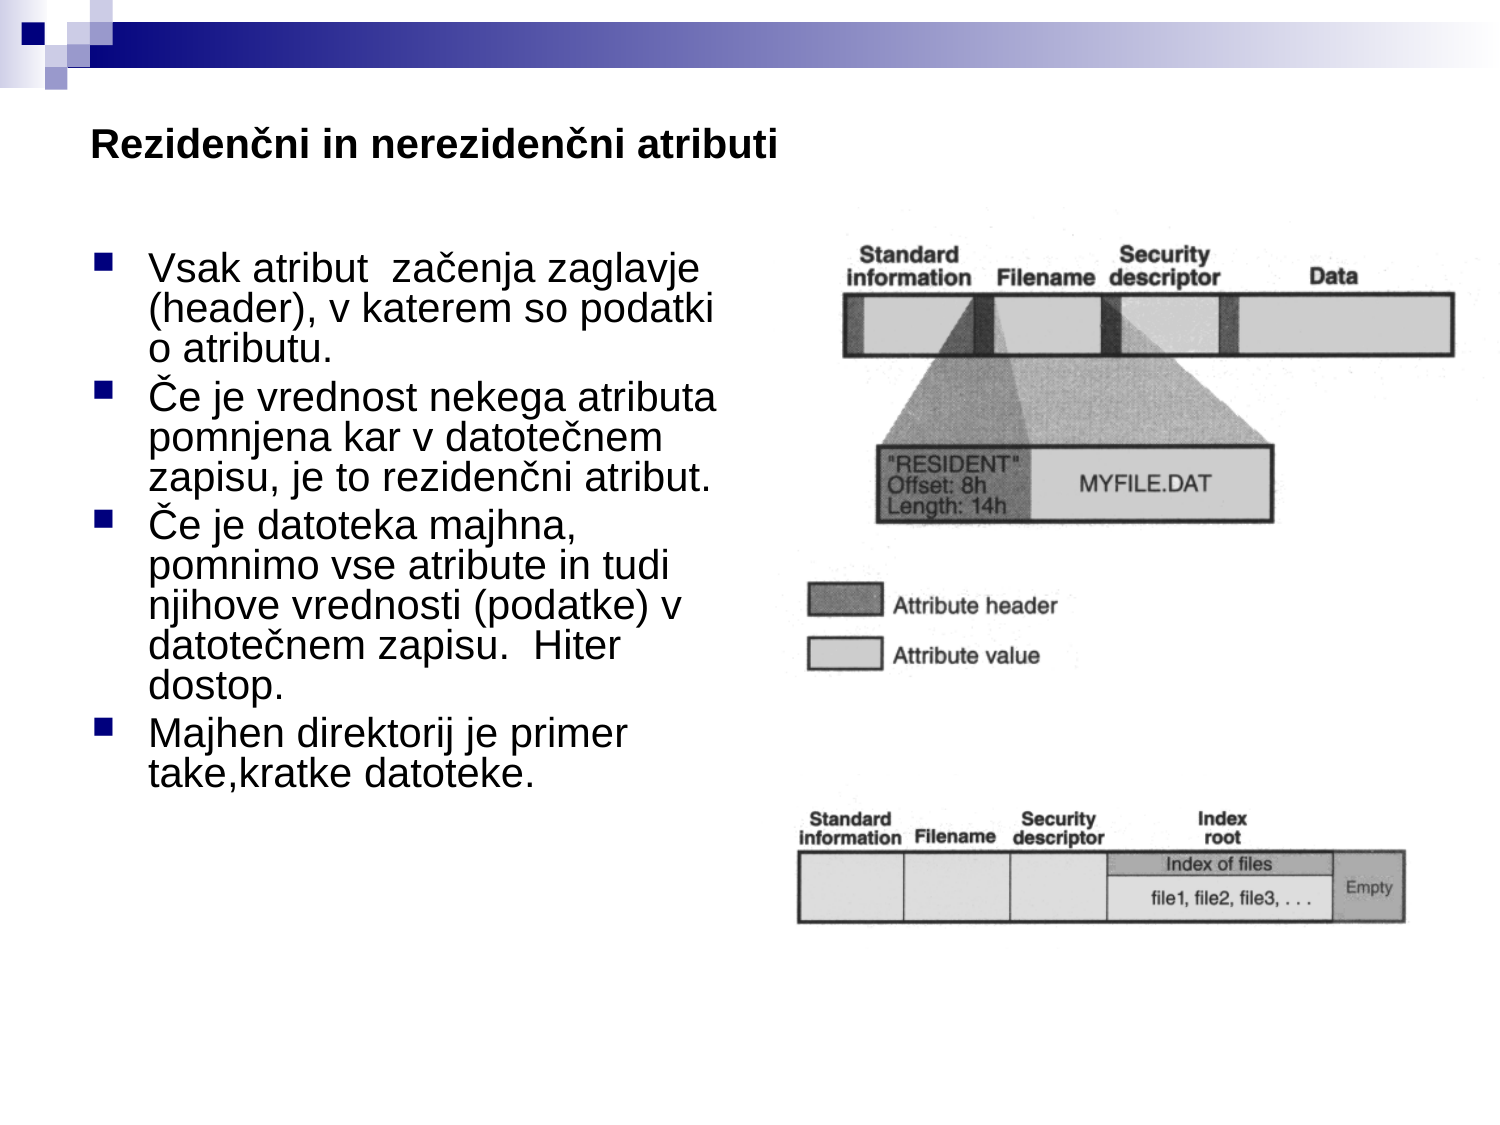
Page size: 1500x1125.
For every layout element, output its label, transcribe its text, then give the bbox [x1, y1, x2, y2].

picture [773, 207, 1500, 706]
title Rezidenčni in nerezidenčni atributi [75, 75, 1425, 208]
picture [761, 774, 1425, 949]
list Vsak atribut začenja zaglavje (header), v katerem so podatki o atributu. Če je vrednost nekega atributa pomnjena kar v datotečnem zapisu, je to rezidenčni atribut. Če je datoteka majhna, pomnimo vse atribute in tudi njihove vrednosti (podatke) v datotečnem zapisu. Hiter dostop. Majhen direktorij je primer take,kratke datoteke. [76, 243, 740, 976]
